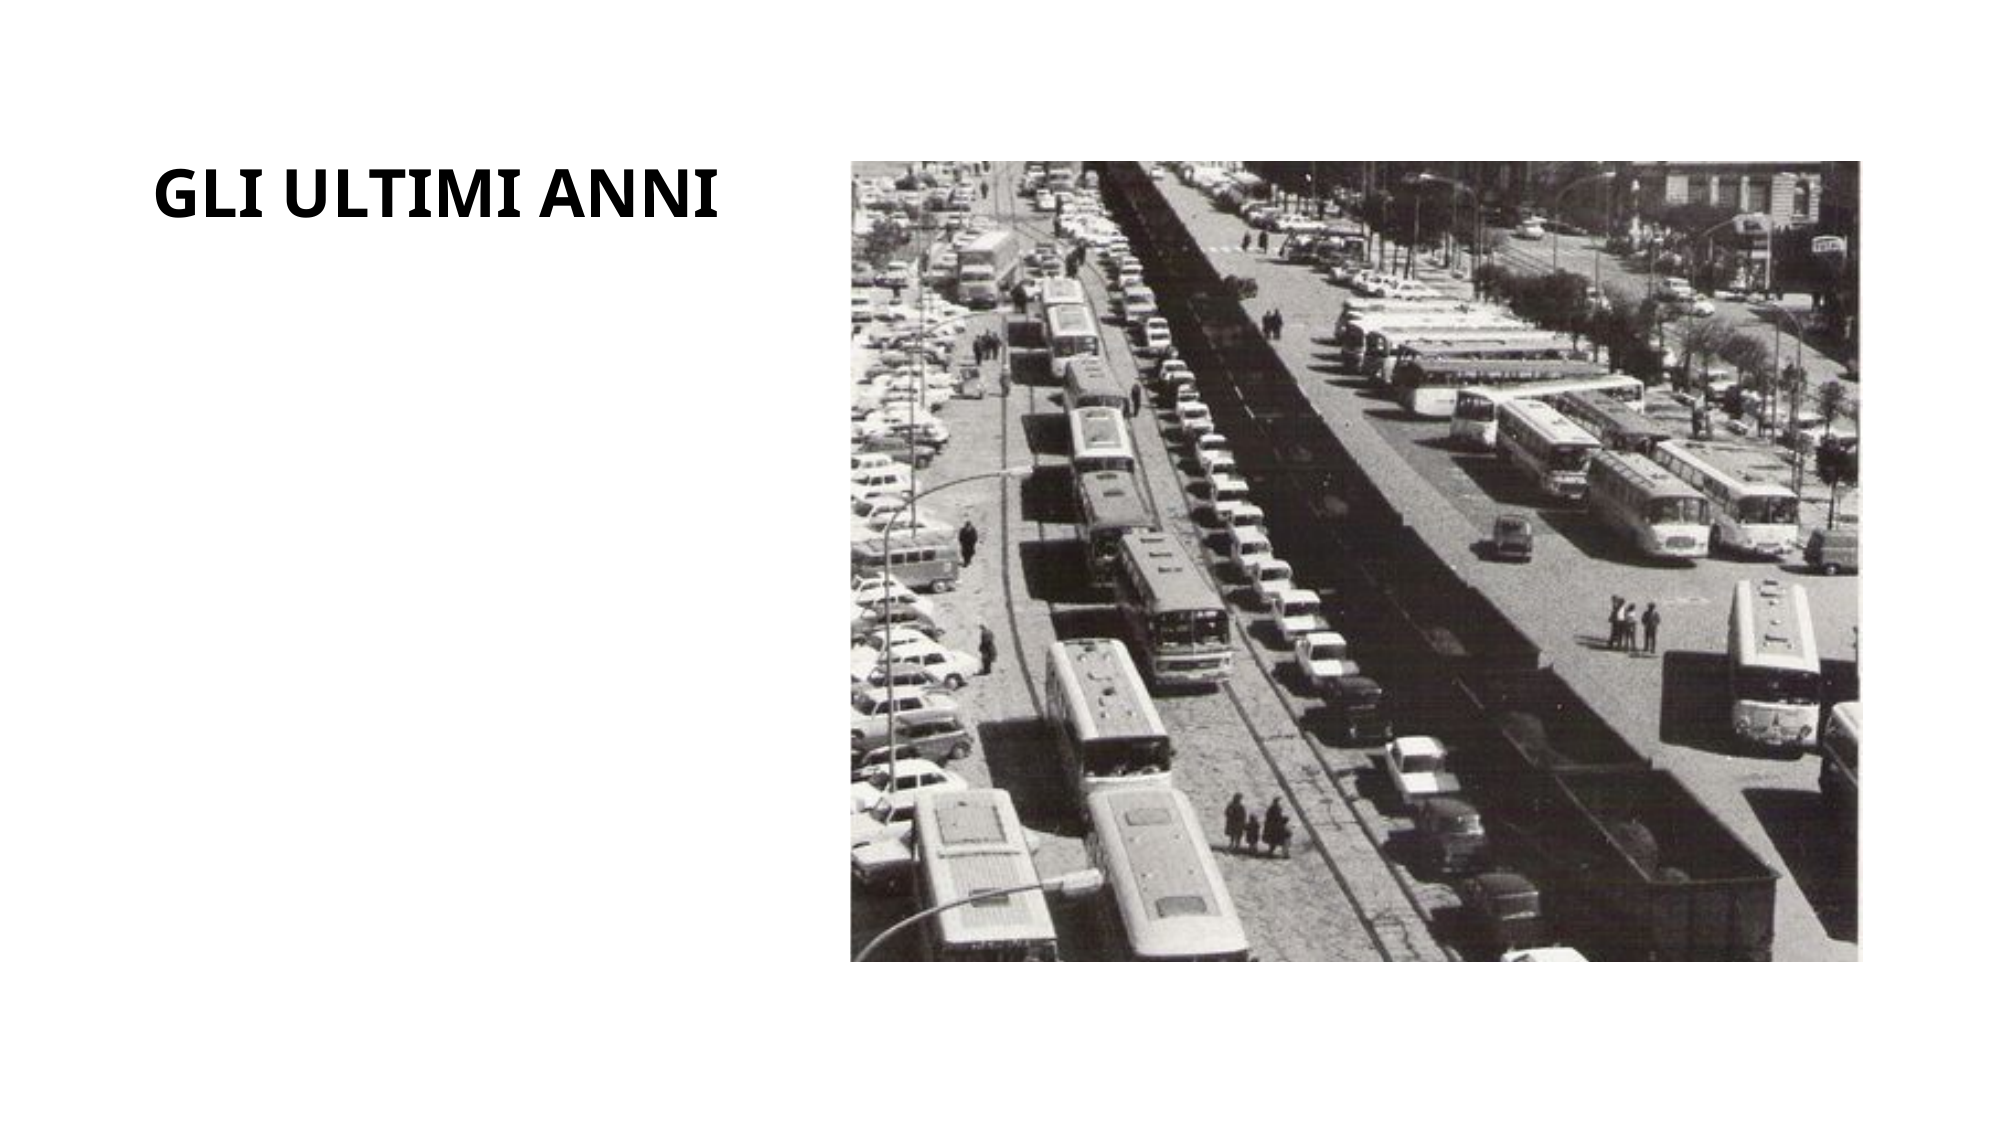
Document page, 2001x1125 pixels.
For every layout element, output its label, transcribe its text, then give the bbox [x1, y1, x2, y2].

picture [850, 161, 1863, 962]
title GLI ULTIMI ANNI [137, 75, 783, 240]
